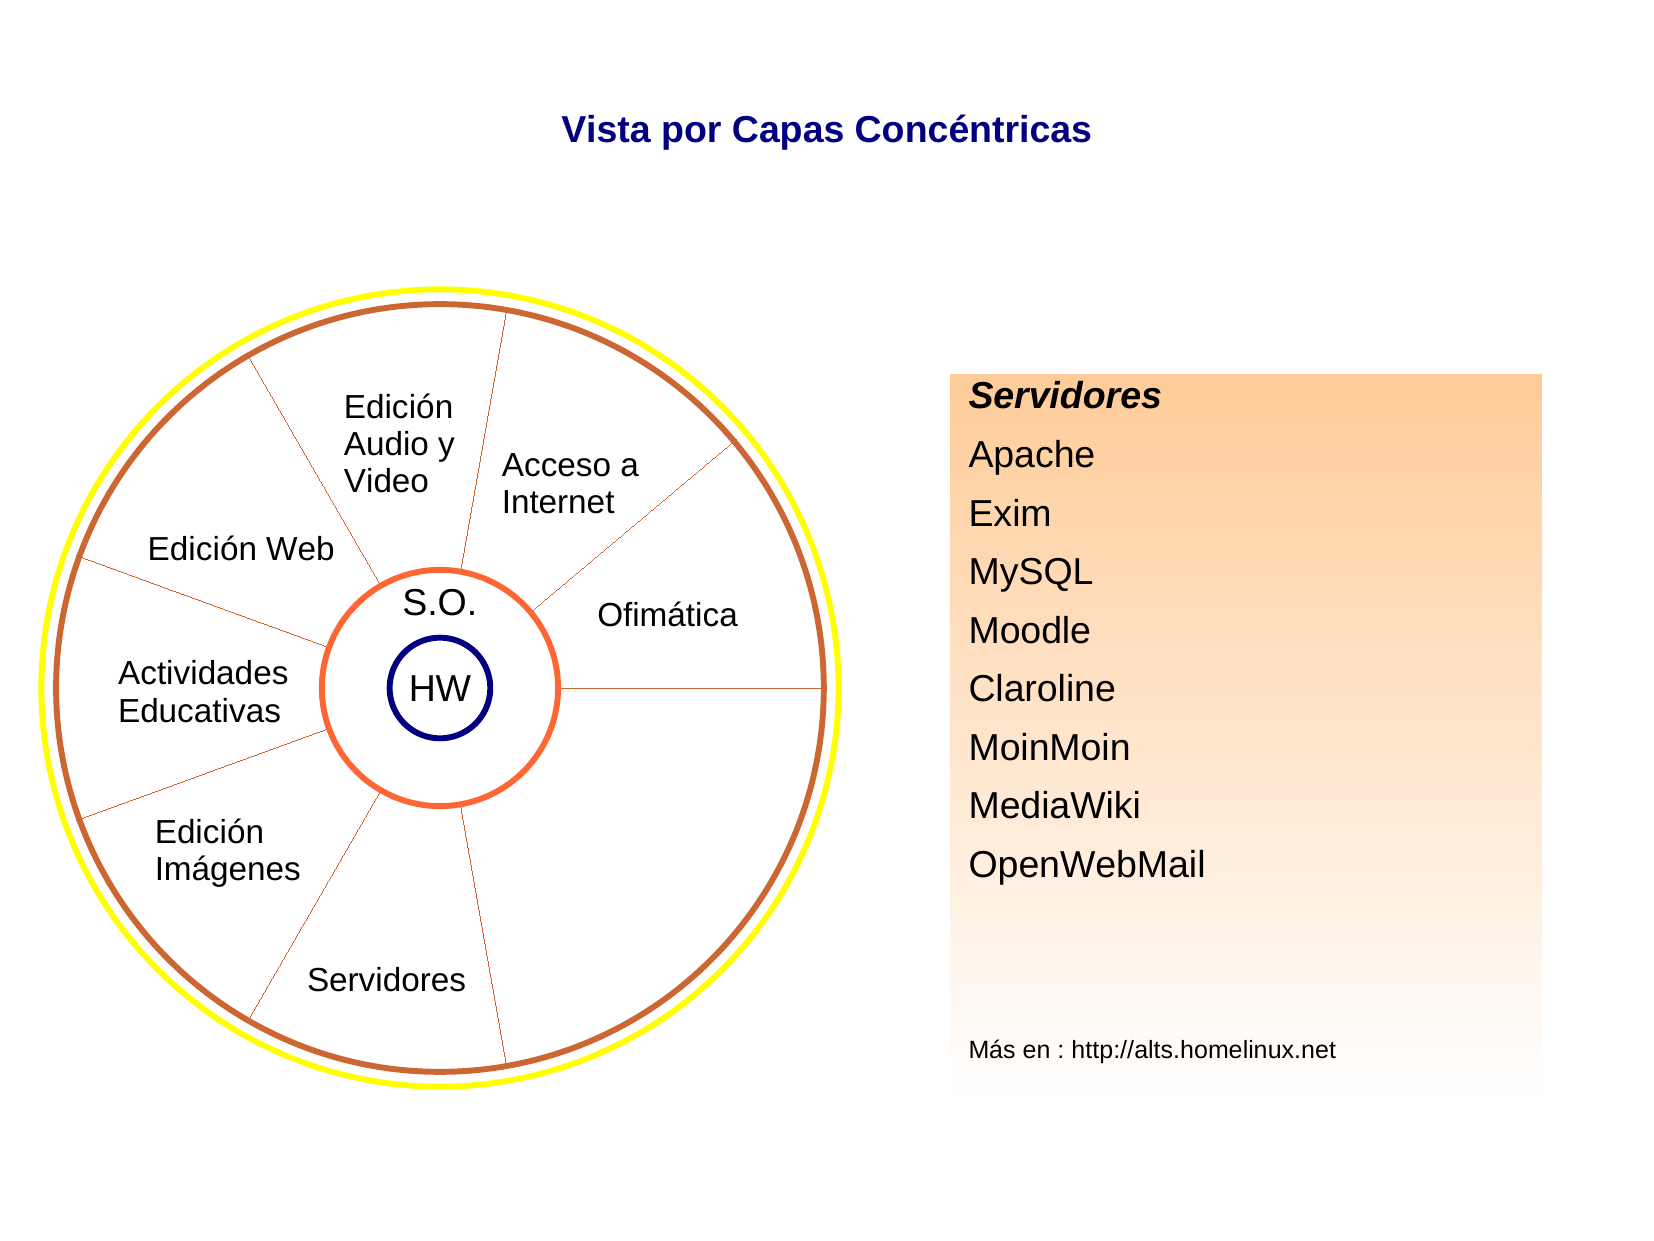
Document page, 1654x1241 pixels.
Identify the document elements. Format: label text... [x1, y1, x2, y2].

text_box S.O. [321, 569, 559, 807]
text_box Edición Web [132, 522, 350, 575]
text_box Servidores [292, 953, 482, 1006]
text_box Acceso a Internet [487, 439, 655, 529]
text_box Edición Audio y Video [329, 380, 470, 508]
list Servidores Apache Exim MySQL Moodle Claroline MoinMoin MediaWiki OpenWebMail Más en : http://alts.homelinux.net [950, 374, 1542, 1096]
text_box Actividades Educativas [103, 647, 304, 738]
text_box HW [389, 637, 491, 739]
text_box Vista por Capas Concéntricas [546, 101, 1108, 160]
text_box Edición Imágenes [140, 806, 316, 896]
text_box Ofimática [582, 588, 753, 641]
